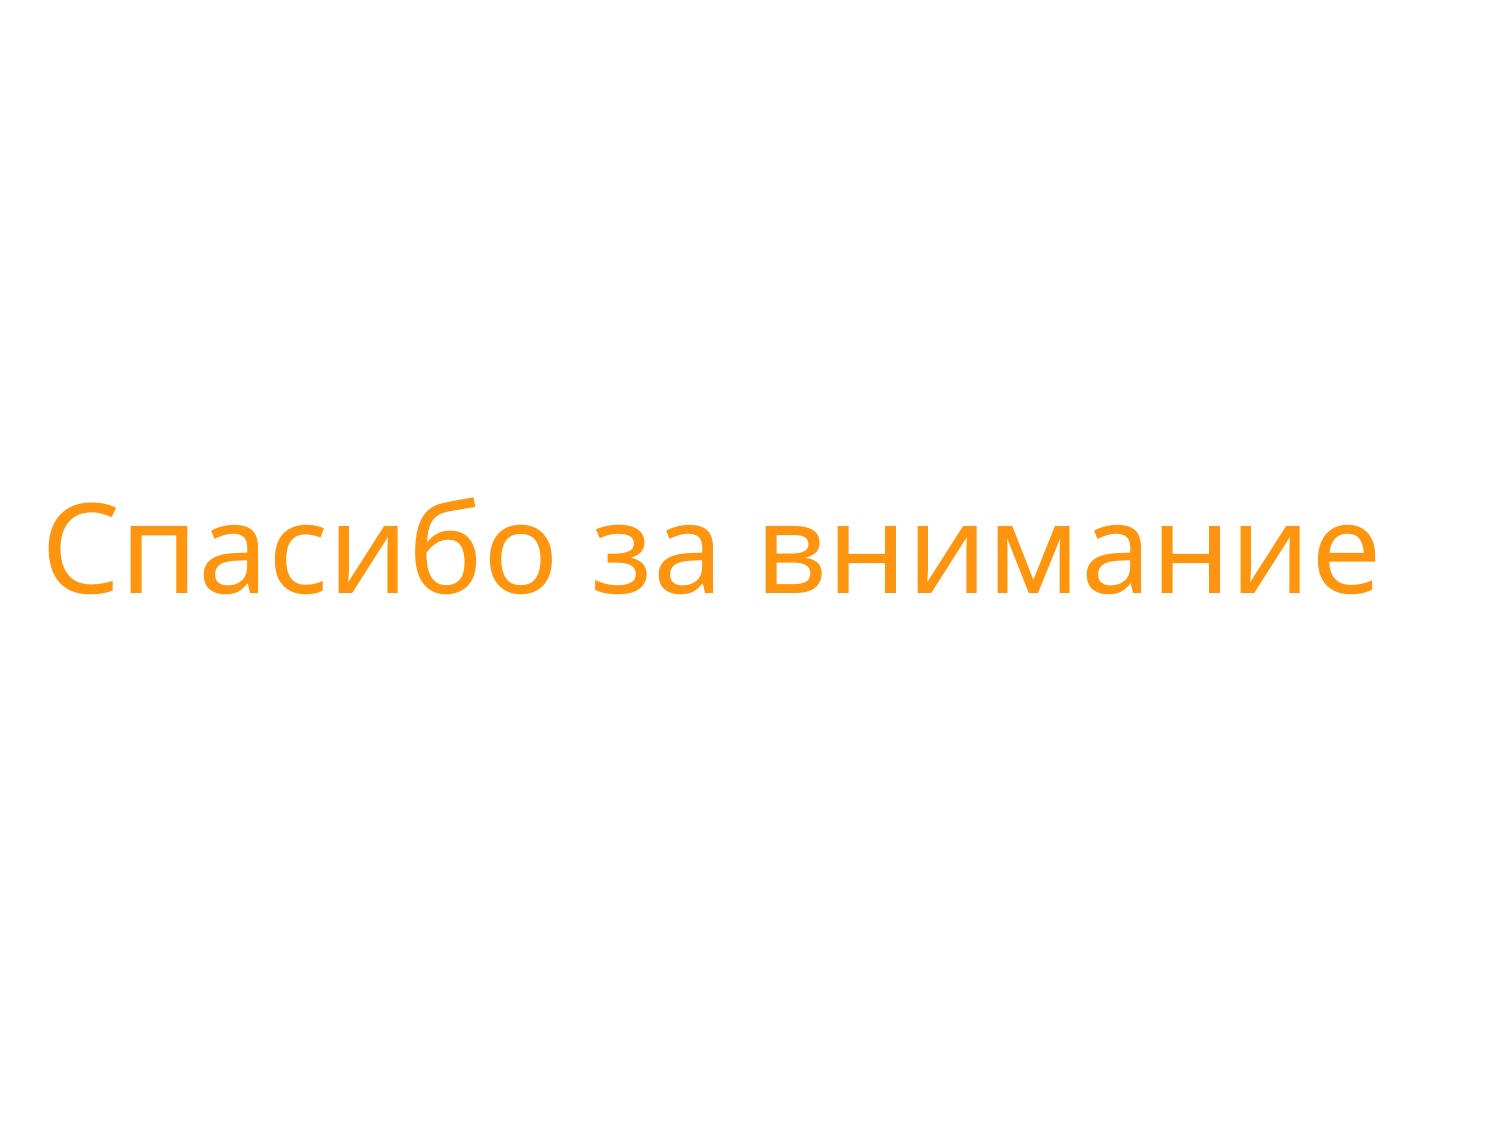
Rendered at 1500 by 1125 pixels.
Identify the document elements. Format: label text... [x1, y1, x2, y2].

text_box Спасибо за внимание [26, 460, 1474, 626]
